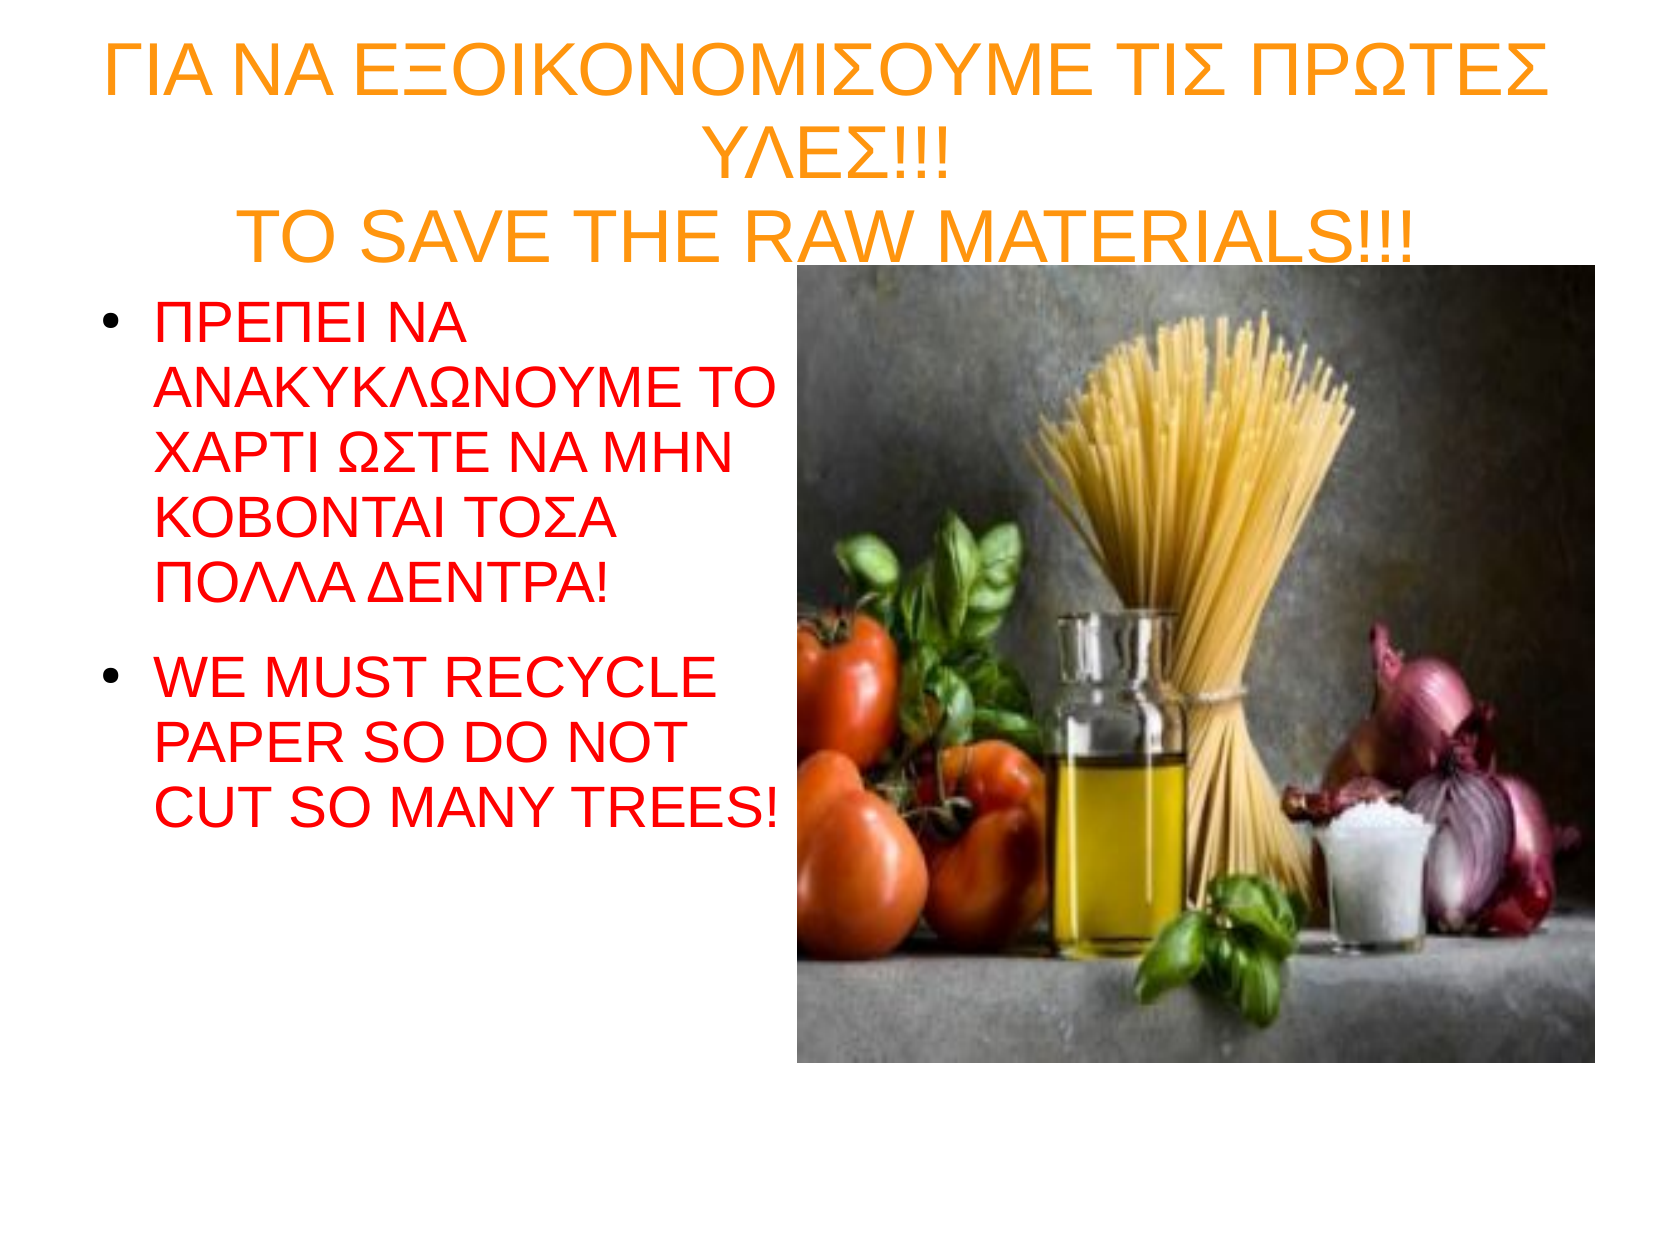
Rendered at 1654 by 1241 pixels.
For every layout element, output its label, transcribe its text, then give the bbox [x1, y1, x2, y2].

list ΠΡΕΠΕΙ ΝΑ ΑΝΑΚΥΚΛΩΝΟΥΜΕ ΤΟ ΧΑΡΤΙ ΩΣΤΕ ΝΑ ΜΗΝ ΚΟΒΟΝΤΑΙ ΤΟΣΑ ΠΟΛΛΑ ΔΕΝΤΡΑ! WE MUST RECYCLE PAPER SO DO NOT CUT SO MANY TREES! [82, 290, 809, 1094]
title ΓΙΑ ΝΑ ΕΞΟΙΚΟΝΟΜΙΣΟΥΜΕ ΤΙΣ ΠΡΩΤΕΣ ΥΛΕΣ!!! TO SAVE THE RAW MATERIALS!!! [82, 26, 1571, 279]
picture [797, 265, 1595, 1063]
